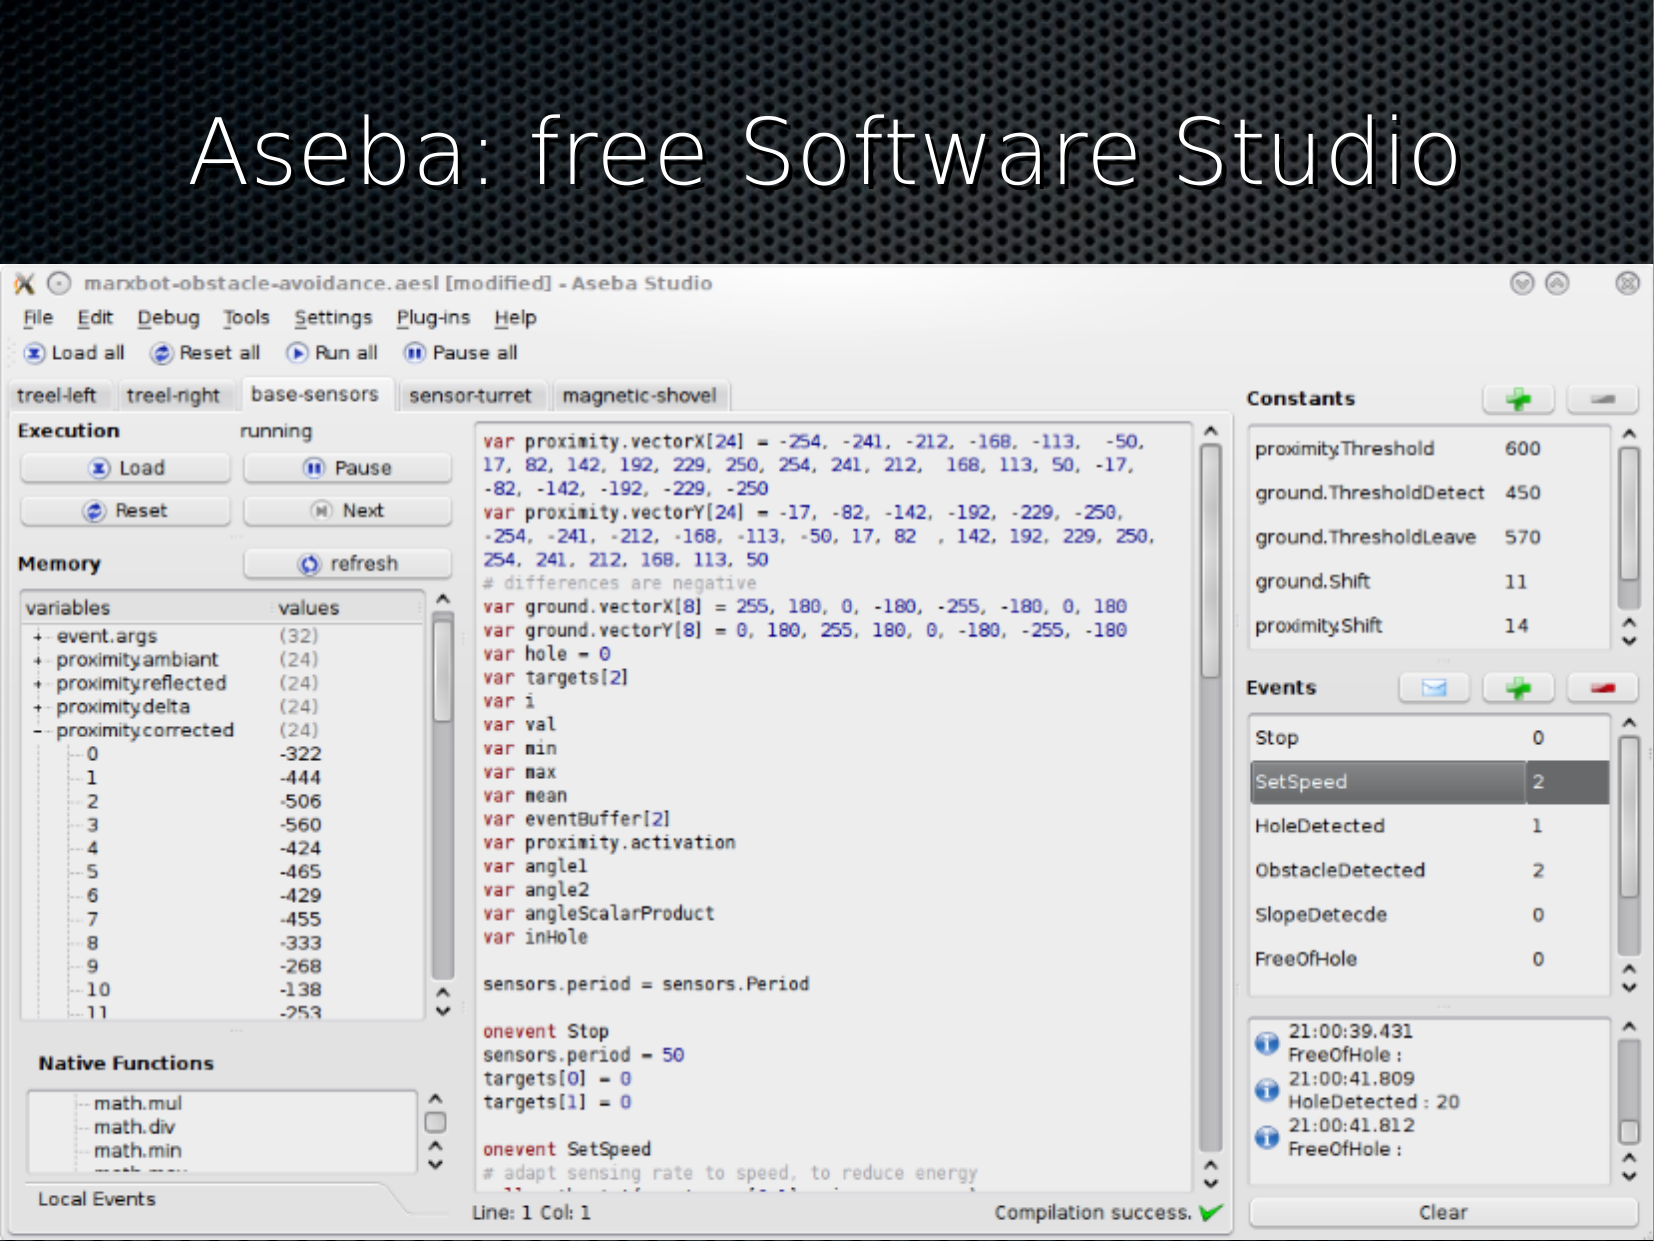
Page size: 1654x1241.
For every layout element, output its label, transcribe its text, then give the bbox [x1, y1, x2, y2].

picture [0, 0, 1654, 1241]
title Aseba: free Software Studio [82, 49, 1571, 257]
